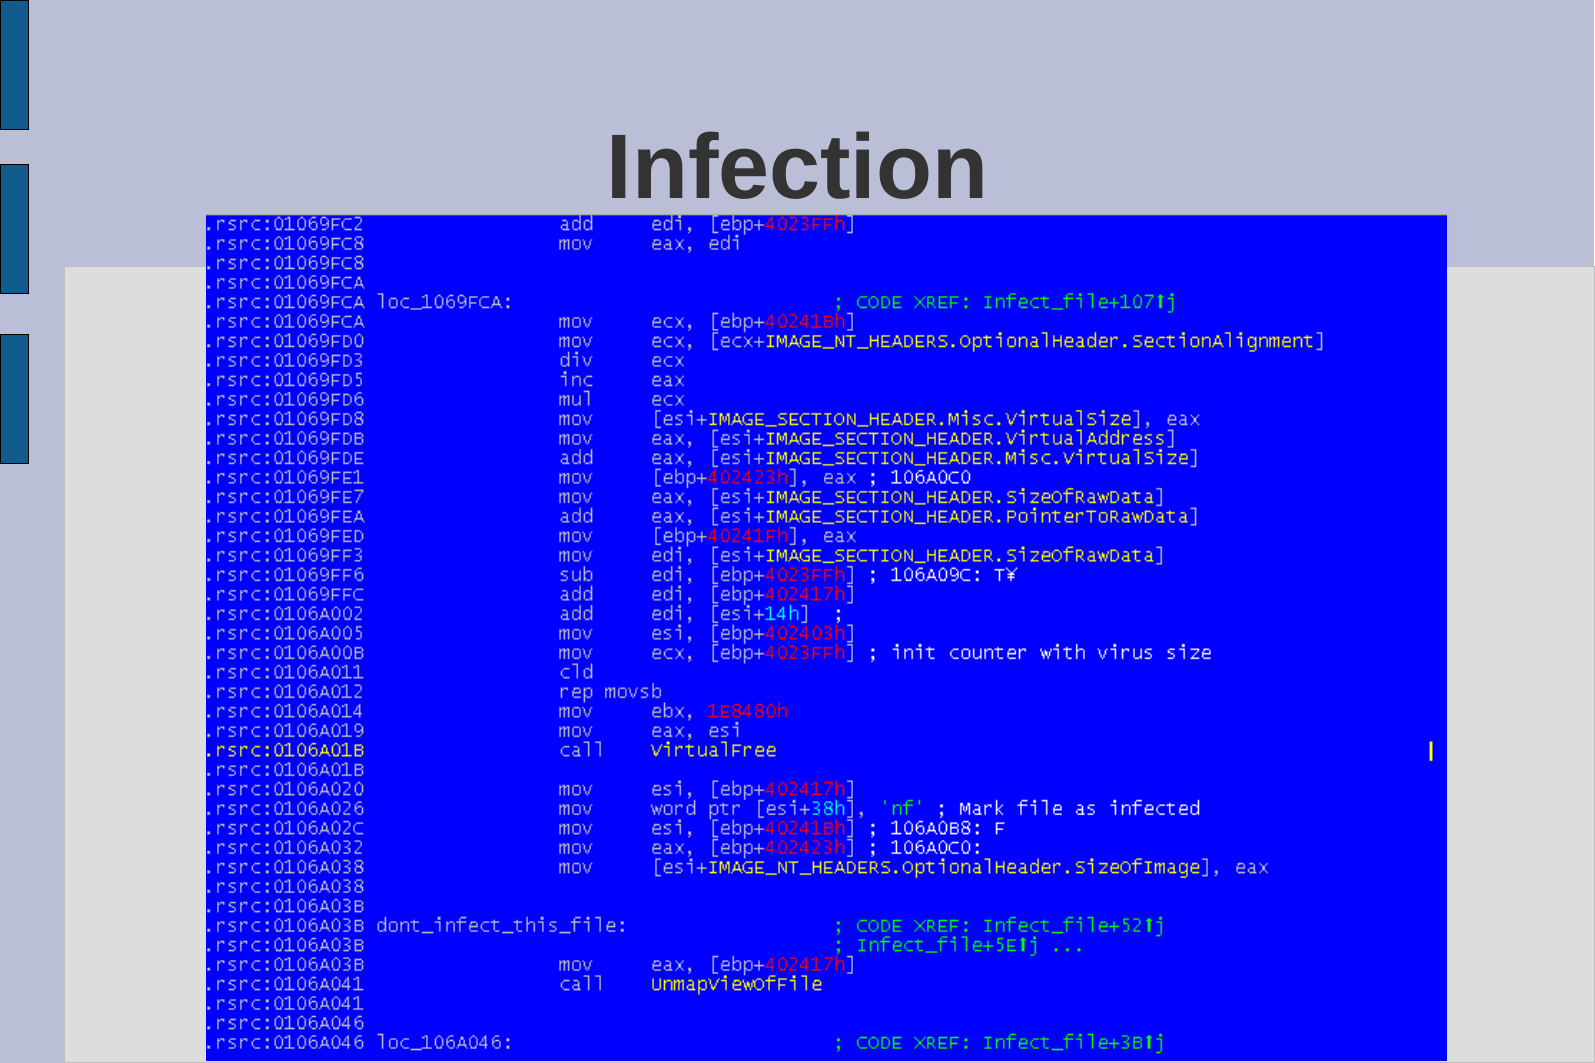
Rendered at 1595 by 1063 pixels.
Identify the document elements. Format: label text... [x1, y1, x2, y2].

title Infection [117, 78, 1479, 256]
picture [206, 214, 1447, 1061]
